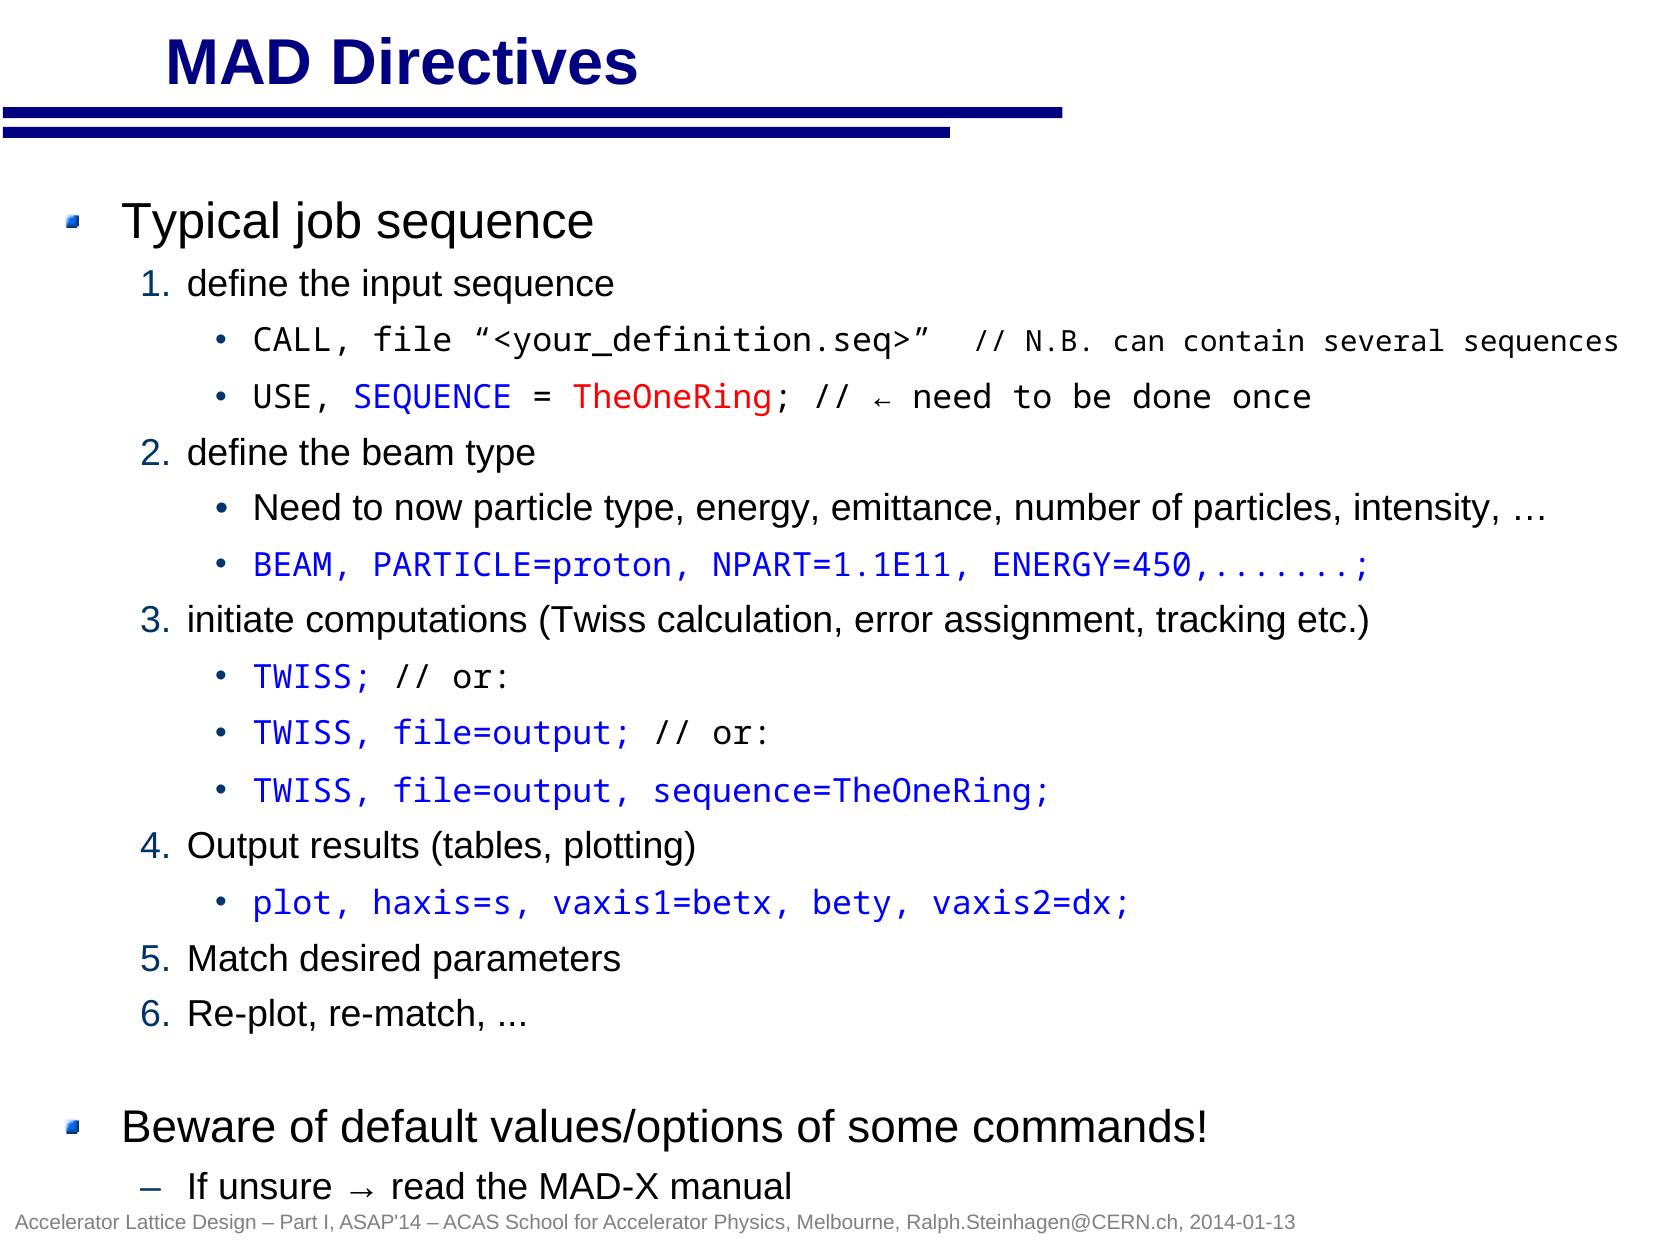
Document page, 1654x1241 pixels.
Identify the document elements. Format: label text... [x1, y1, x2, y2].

list Typical job sequence define the input sequence CALL, file “<your_definition.seq>” // N.B. can contain several sequences USE, SEQUENCE = TheOneRing; // ← need to be done once define the beam type Need to now particle type, energy, emittance, number of particles, intensity, … BEAM, PARTICLE=proton, NPART=1.1E11, ENERGY=450,.......; initiate computations (Twiss calculation, error assignment, tracking etc.) TWISS; // or: TWISS, file=output; // or: TWISS, file=output, sequence=TheOneRing; Output results (tables, plotting) plot, haxis=s, vaxis1=betx, bety, vaxis2=dx; Match desired parameters Re-plot, re-match, ... Beware of default values/options of some commands! If unsure → read the MAD-X manual [65, 192, 1628, 1205]
title MAD Directives [165, 0, 1323, 124]
